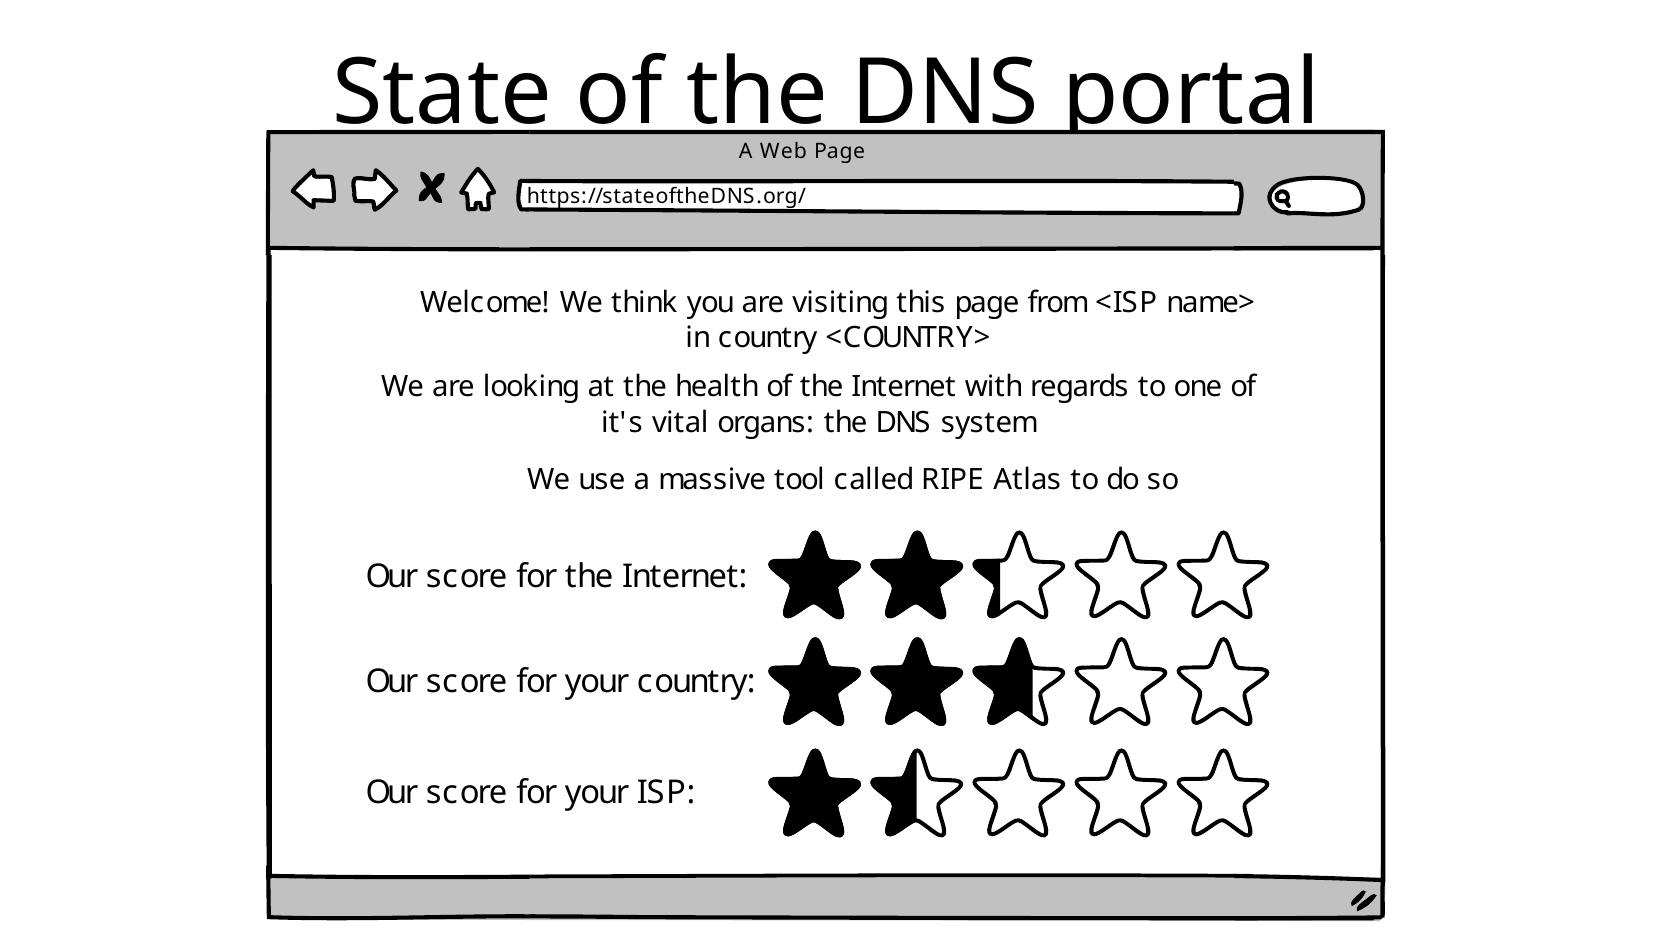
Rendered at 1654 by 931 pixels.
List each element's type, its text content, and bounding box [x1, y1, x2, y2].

title State of the DNS portal [82, 25, 1571, 181]
picture [265, 129, 1386, 922]
